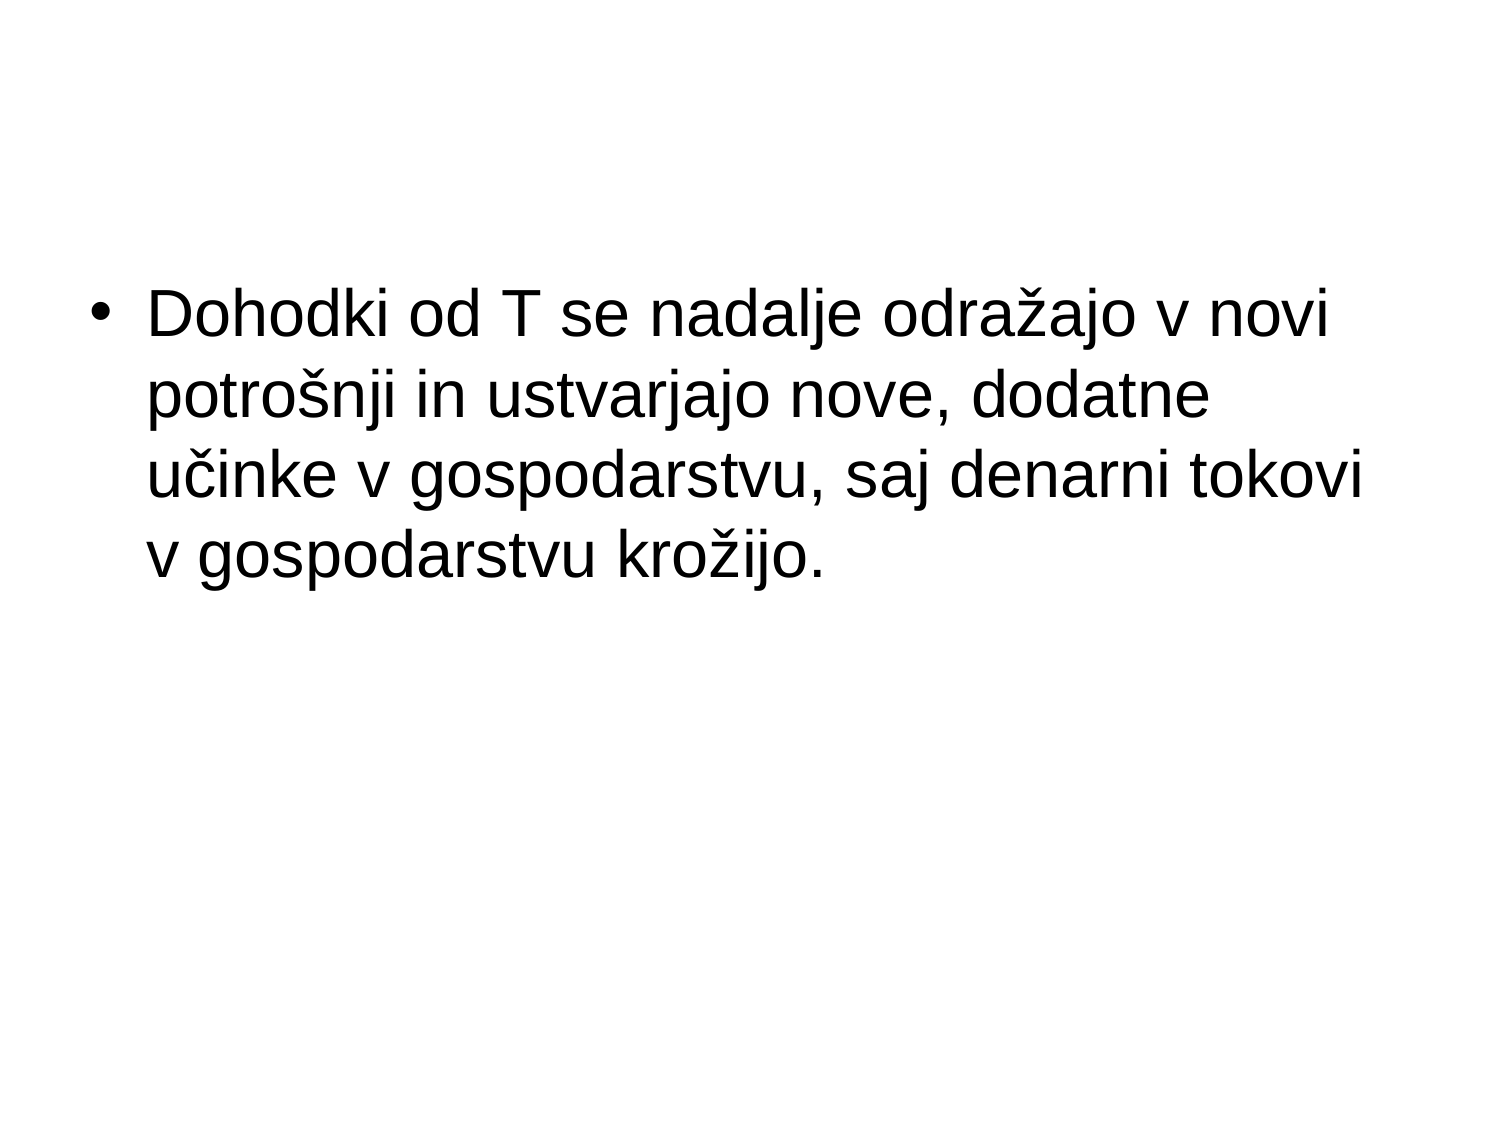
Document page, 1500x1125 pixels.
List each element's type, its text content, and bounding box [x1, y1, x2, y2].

list Dohodki od T se nadalje odražajo v novi potrošnji in ustvarjajo nove, dodatne učinke v gospodarstvu, saj denarni tokovi v gospodarstvu krožijo. [75, 262, 1426, 1006]
